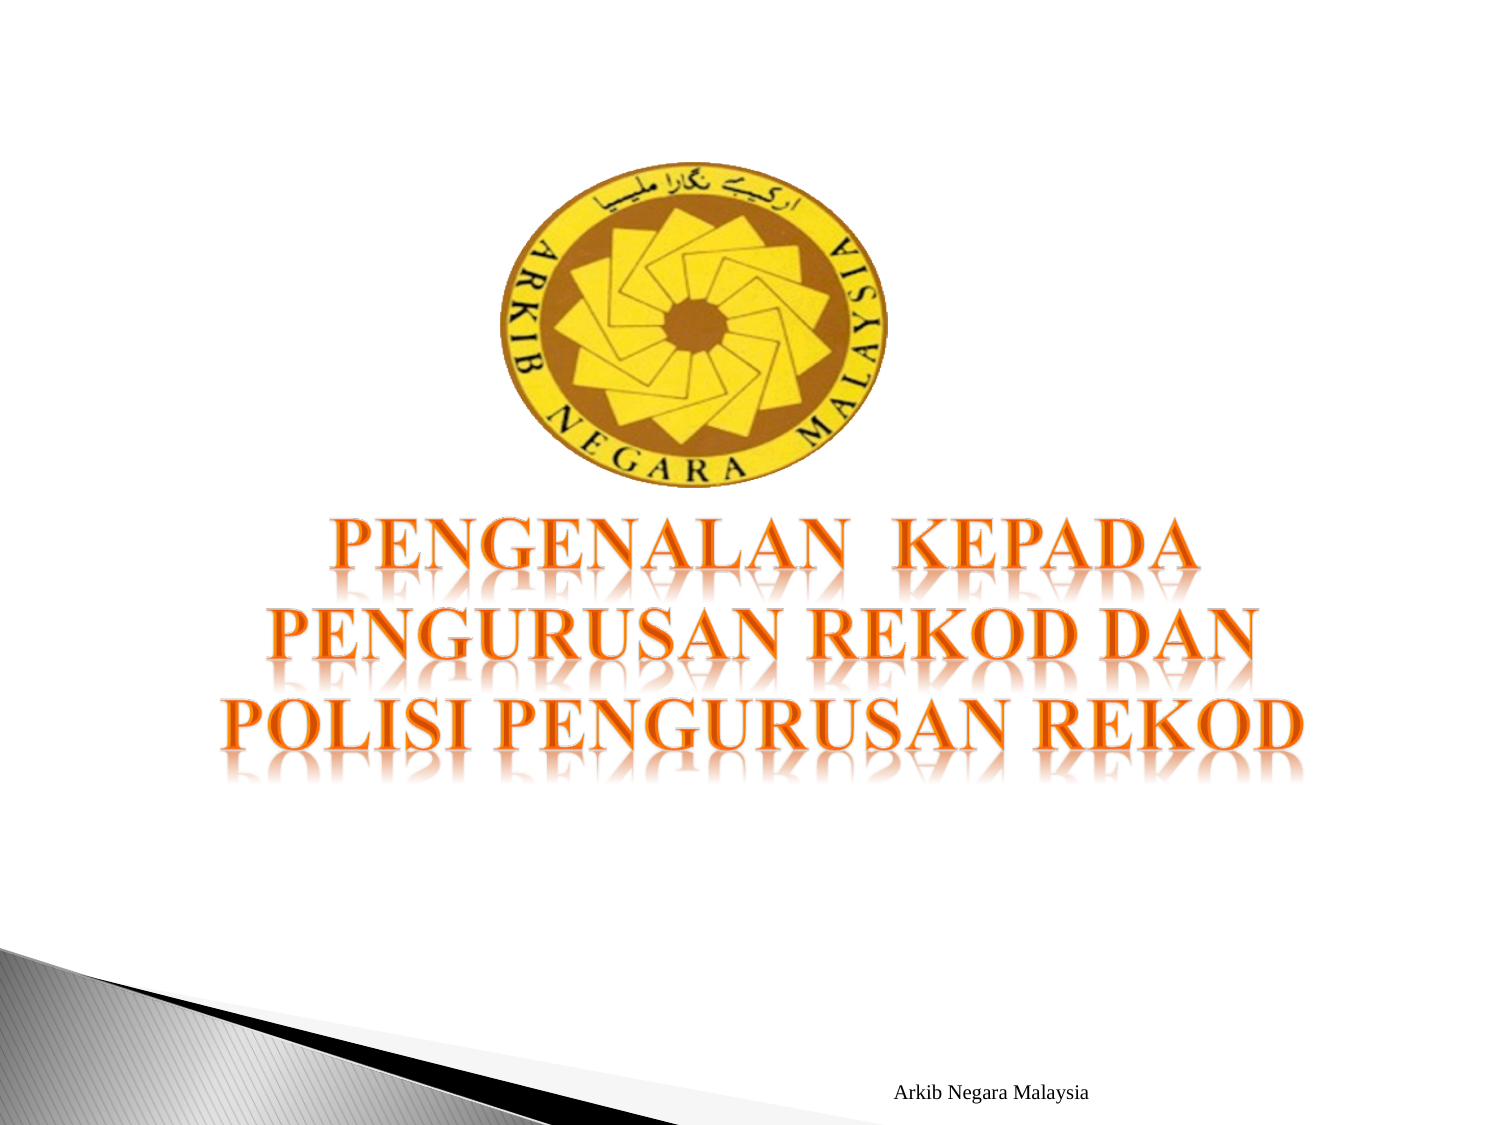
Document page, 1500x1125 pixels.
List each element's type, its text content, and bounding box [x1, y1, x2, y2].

text_box Arkib Negara Malaysia [718, 1051, 1105, 1112]
picture [0, 947, 559, 1125]
picture [75, 149, 1450, 922]
